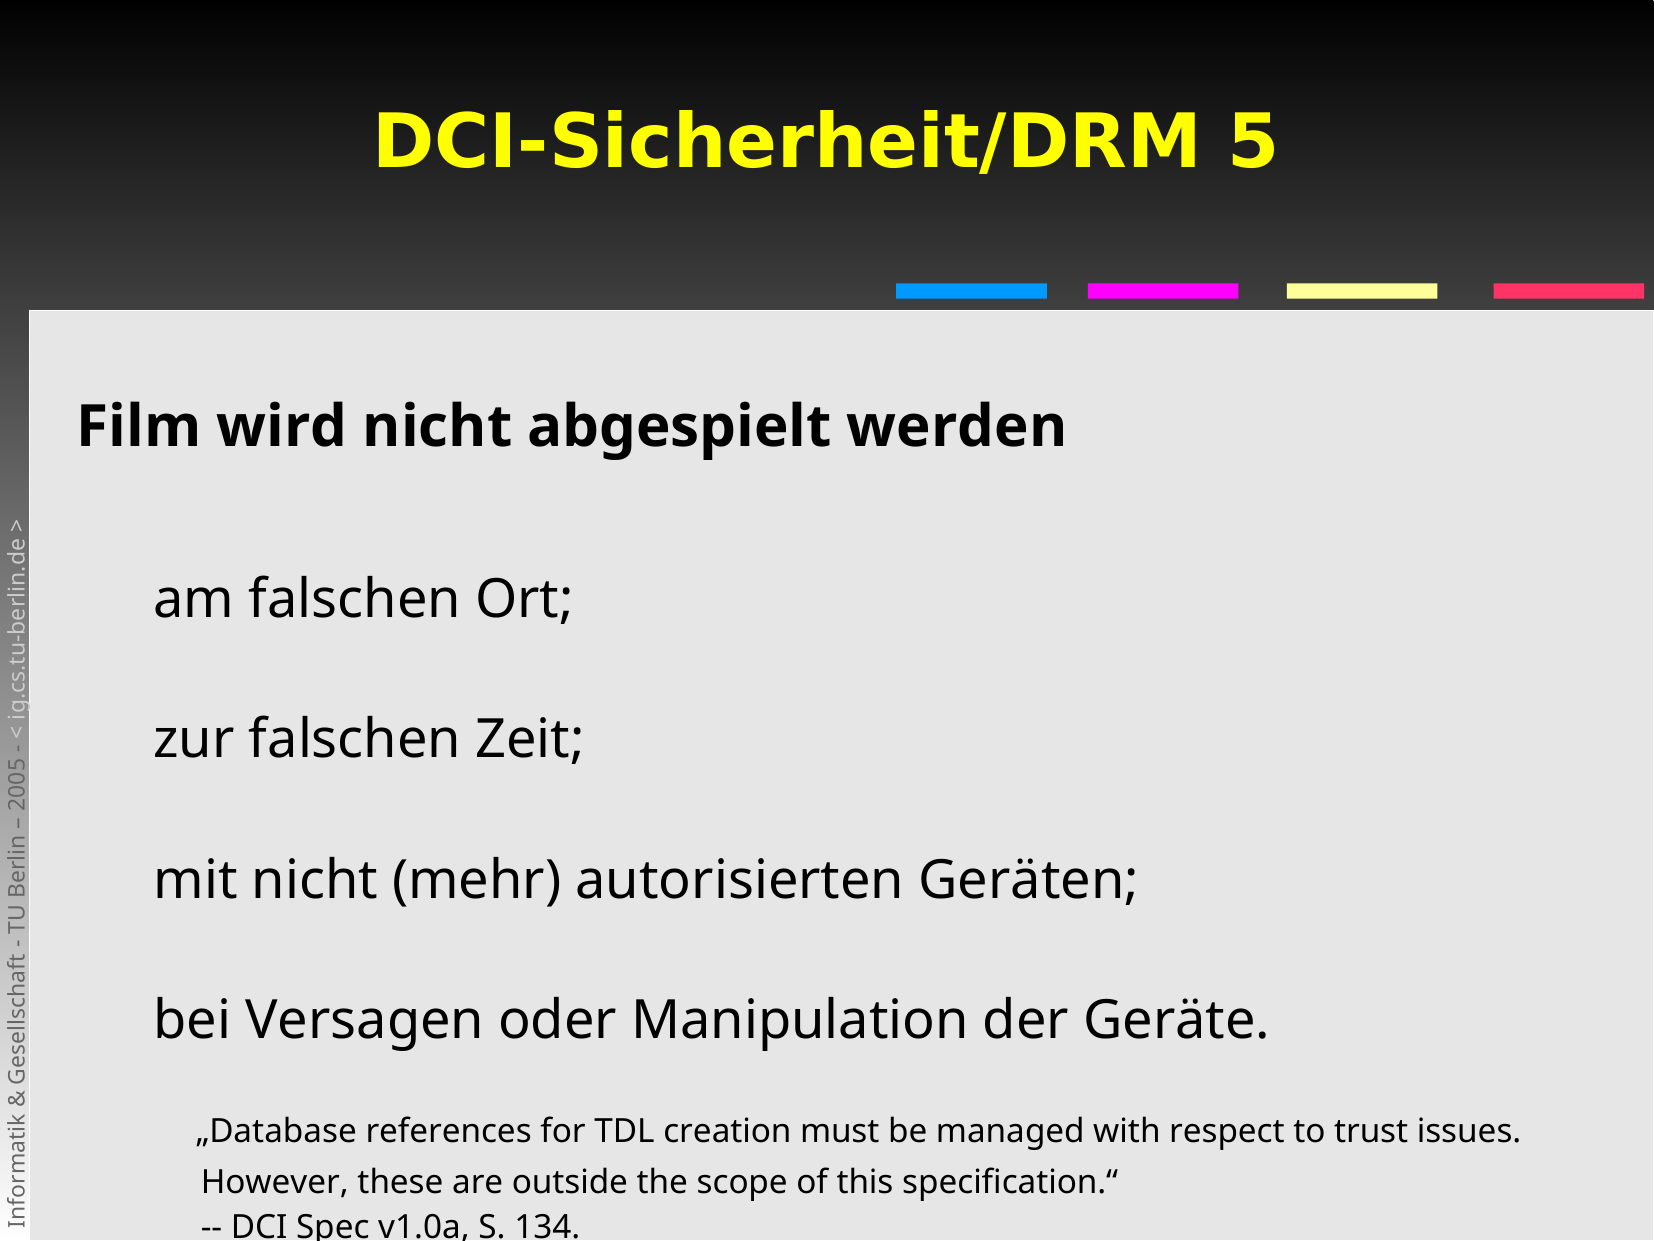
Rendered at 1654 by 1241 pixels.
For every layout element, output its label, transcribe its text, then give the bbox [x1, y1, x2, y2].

list Film wird nicht abgespielt werden am falschen Ort; zur falschen Zeit; mit nicht (mehr) autorisierten Geräten; bei Versagen oder Manipulation der Geräte. „Database references for TDL creation must be managed with respect to trust issues. However, these are outside the scope of this specification.“ -- DCI Spec v1.0a, S. 134. [59, 383, 1595, 1241]
title DCI-Sicherheit/DRM 5 [88, 37, 1565, 246]
